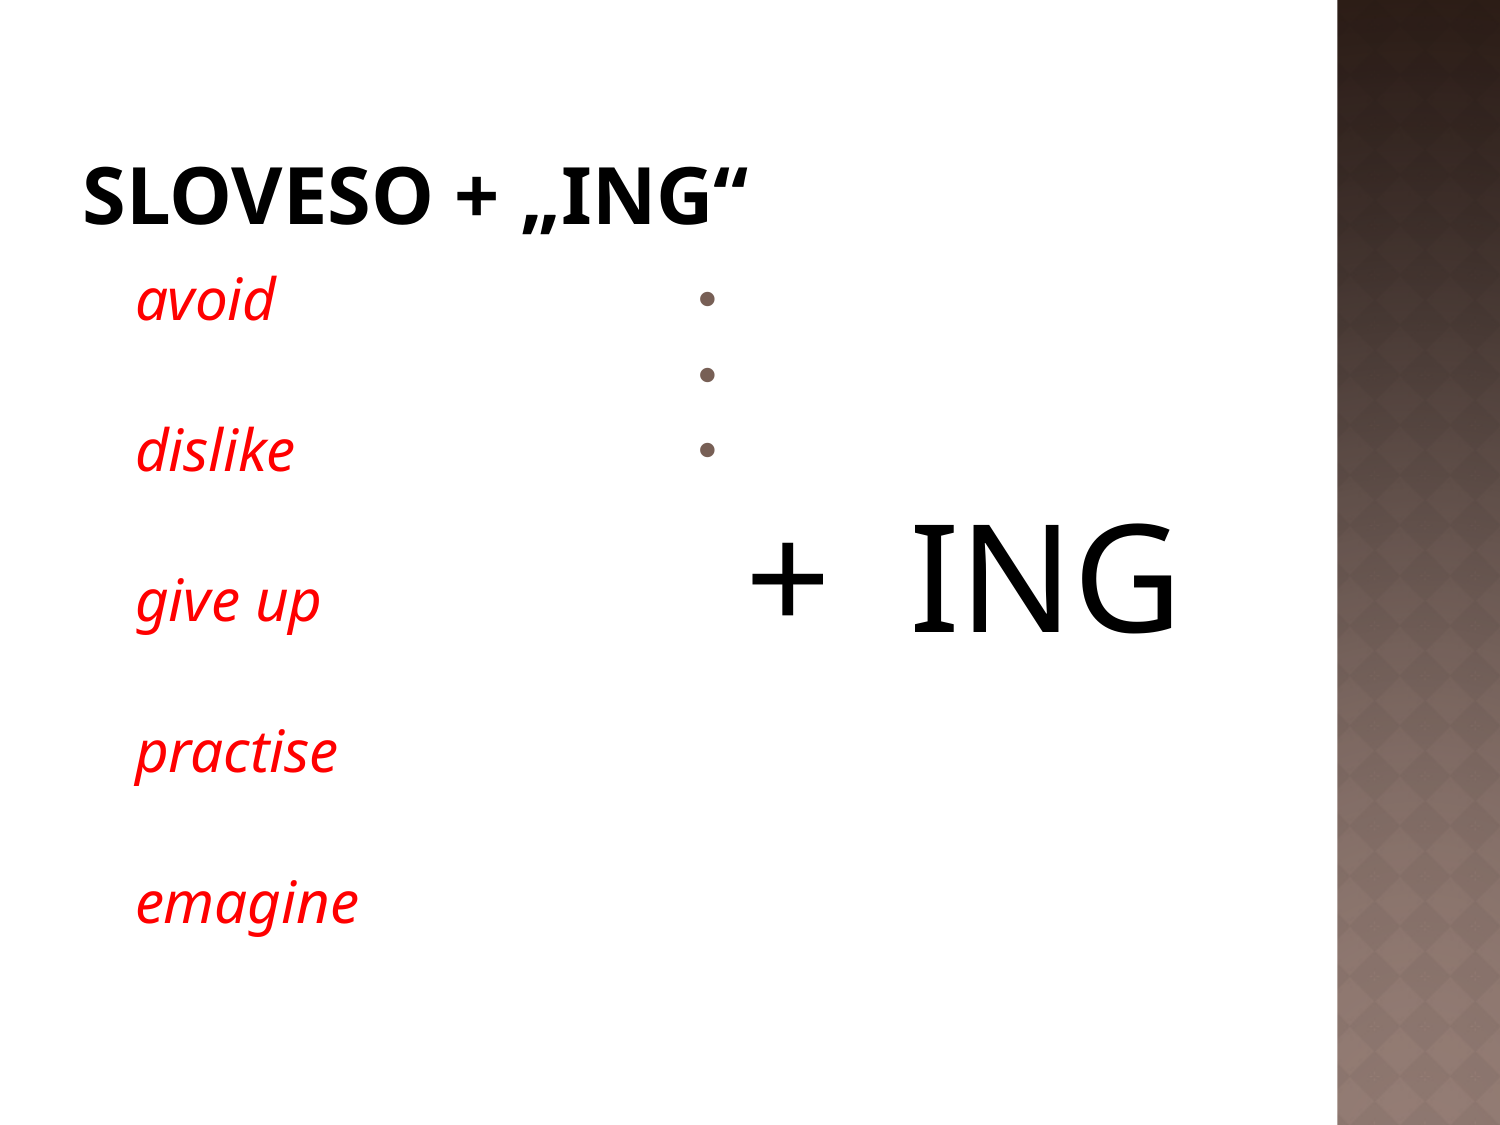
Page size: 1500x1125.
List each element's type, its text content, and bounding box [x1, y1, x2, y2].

list + ING [685, 262, 1264, 1005]
title Sloveso + „ing“ [75, 52, 1264, 240]
list avoid dislike give up practise emagine [75, 262, 653, 1005]
